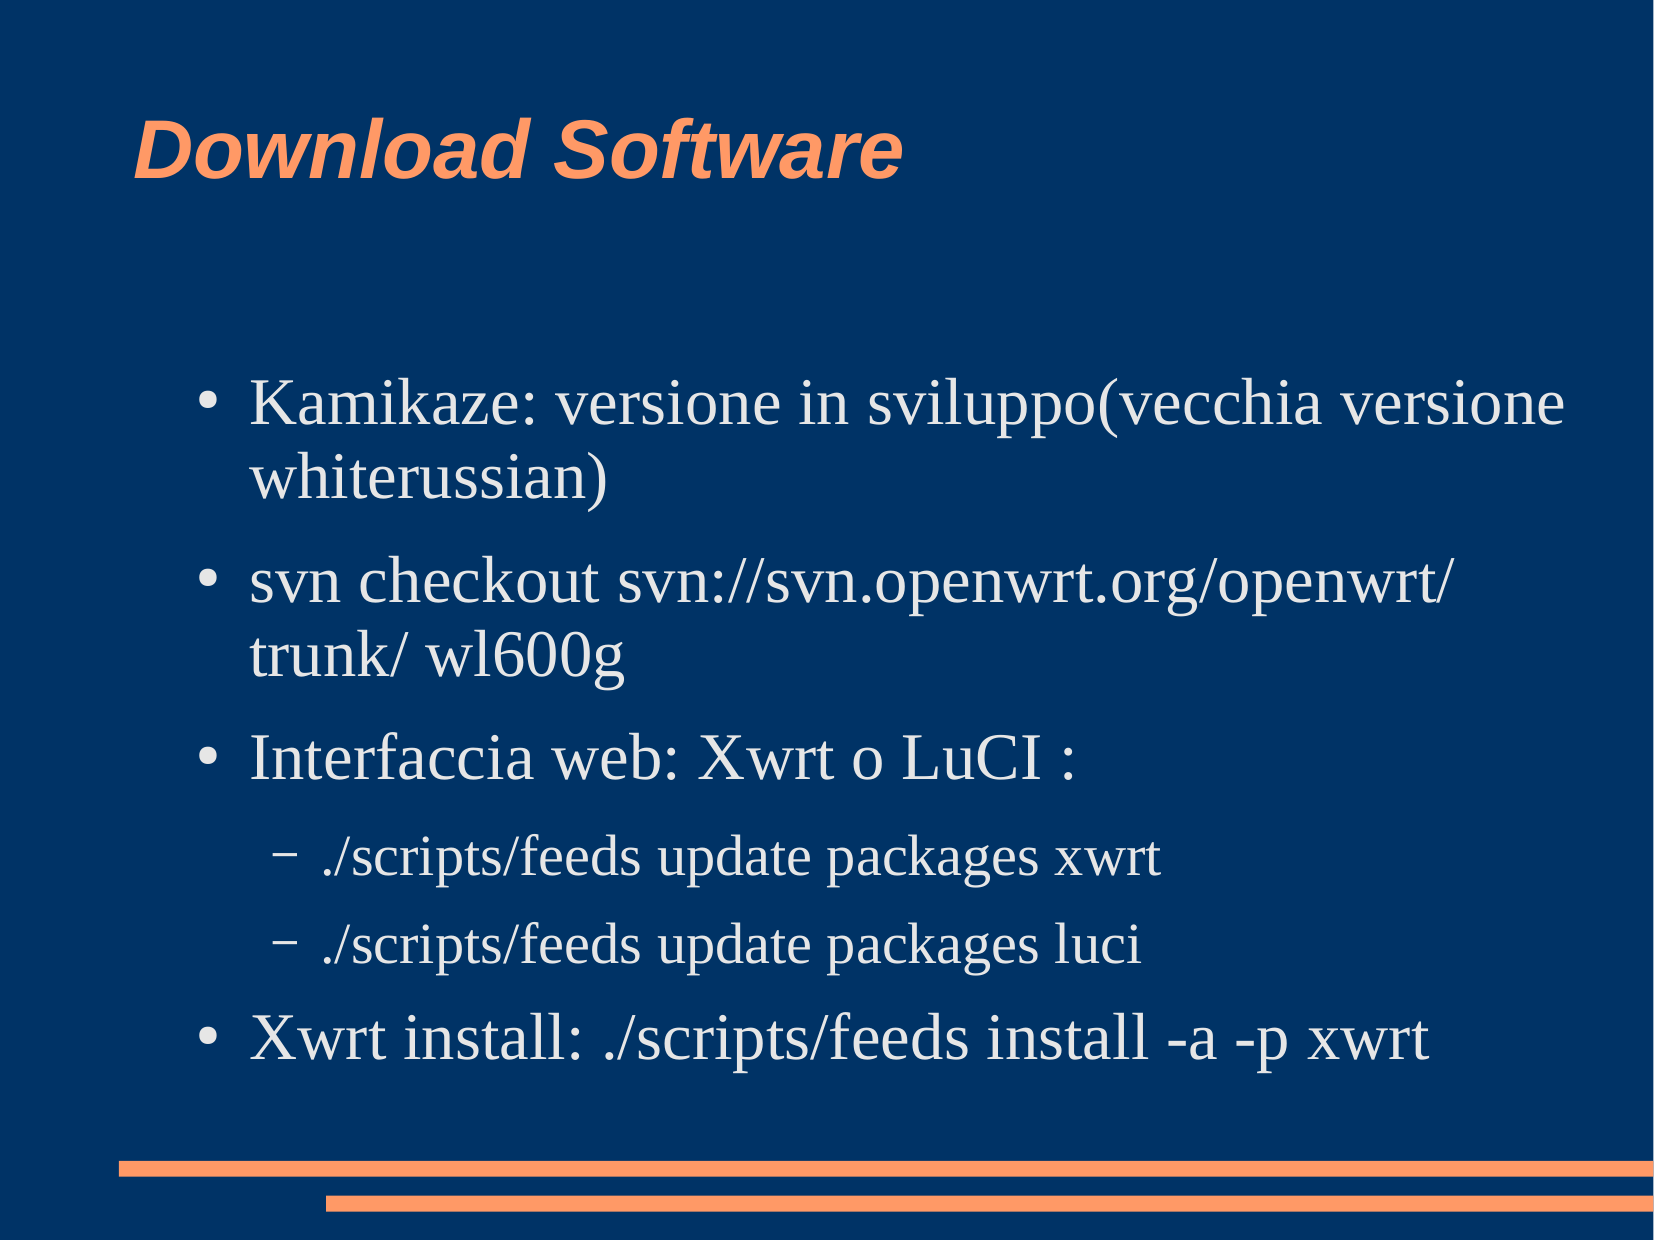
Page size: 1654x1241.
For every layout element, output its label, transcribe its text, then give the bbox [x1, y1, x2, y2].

title Download Software [121, 46, 1534, 254]
list Kamikaze: versione in sviluppo(vecchia versione whiterussian) svn checkout svn://svn.openwrt.org/openwrt/trunk/ wl600g Interfaccia web: Xwrt o LuCI : ./scripts/feeds update packages xwrt ./scripts/feeds update packages luci Xwrt install: ./scripts/feeds install -a -p xwrt [178, 364, 1570, 1147]
